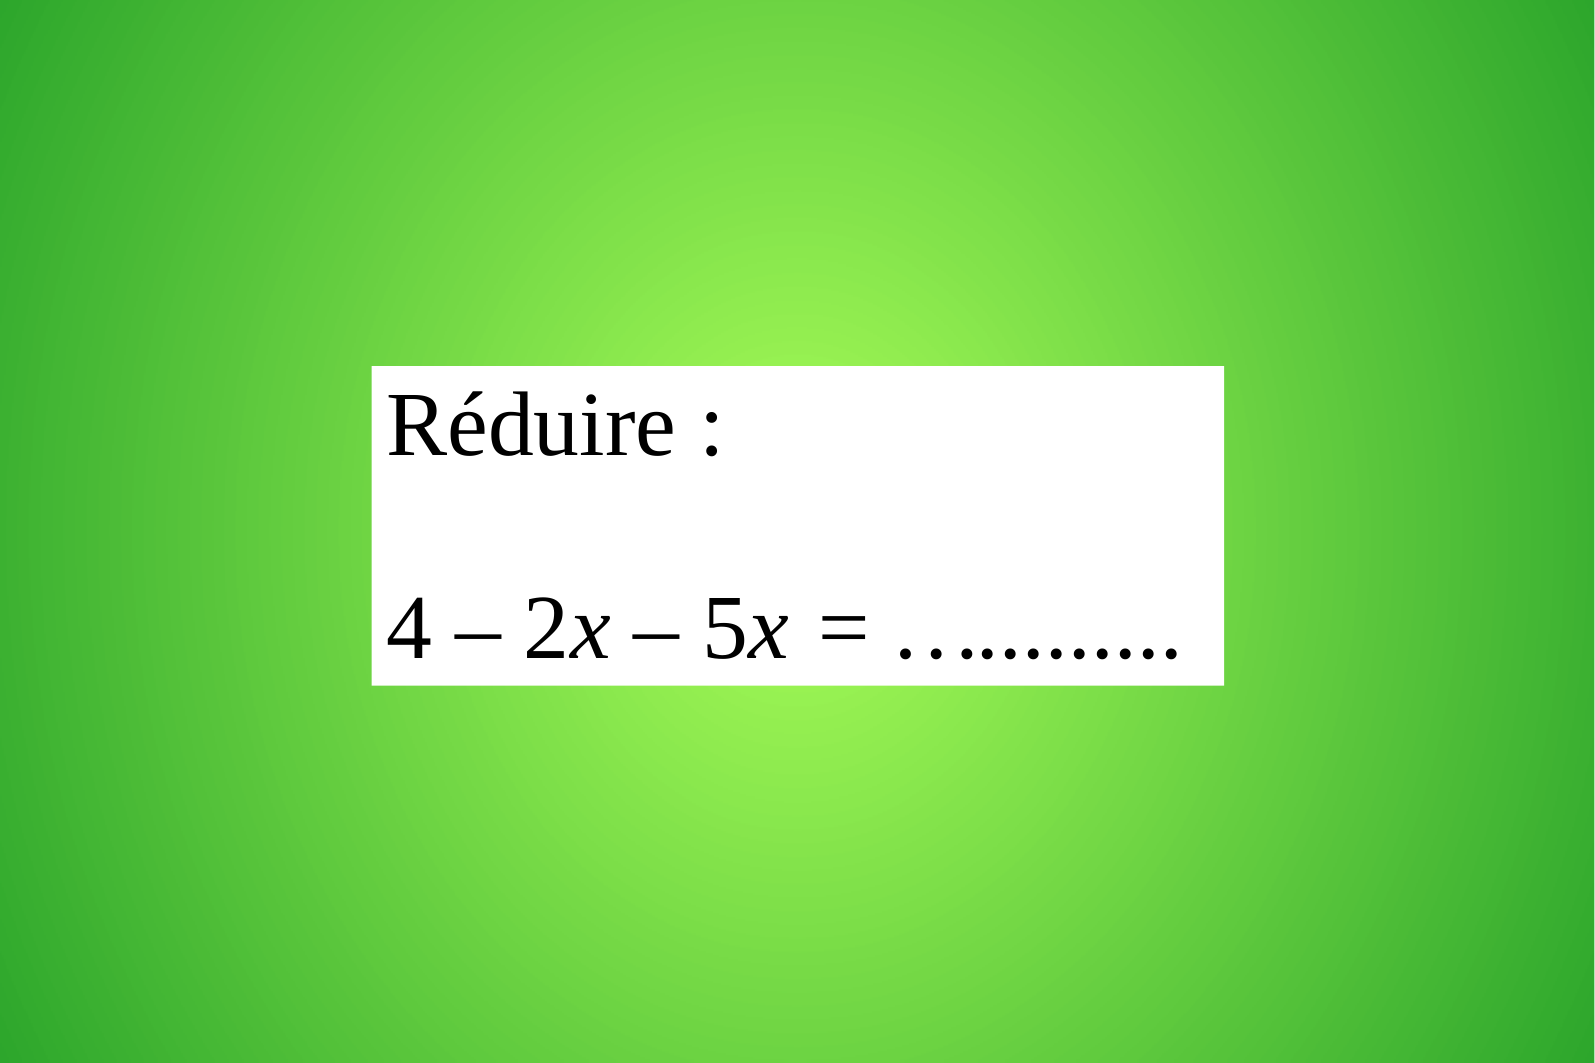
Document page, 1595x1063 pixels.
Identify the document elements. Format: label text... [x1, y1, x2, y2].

picture [0, 0, 1595, 1063]
text_box Réduire : 4 – 2x – 5x = …......... [371, 366, 1225, 686]
